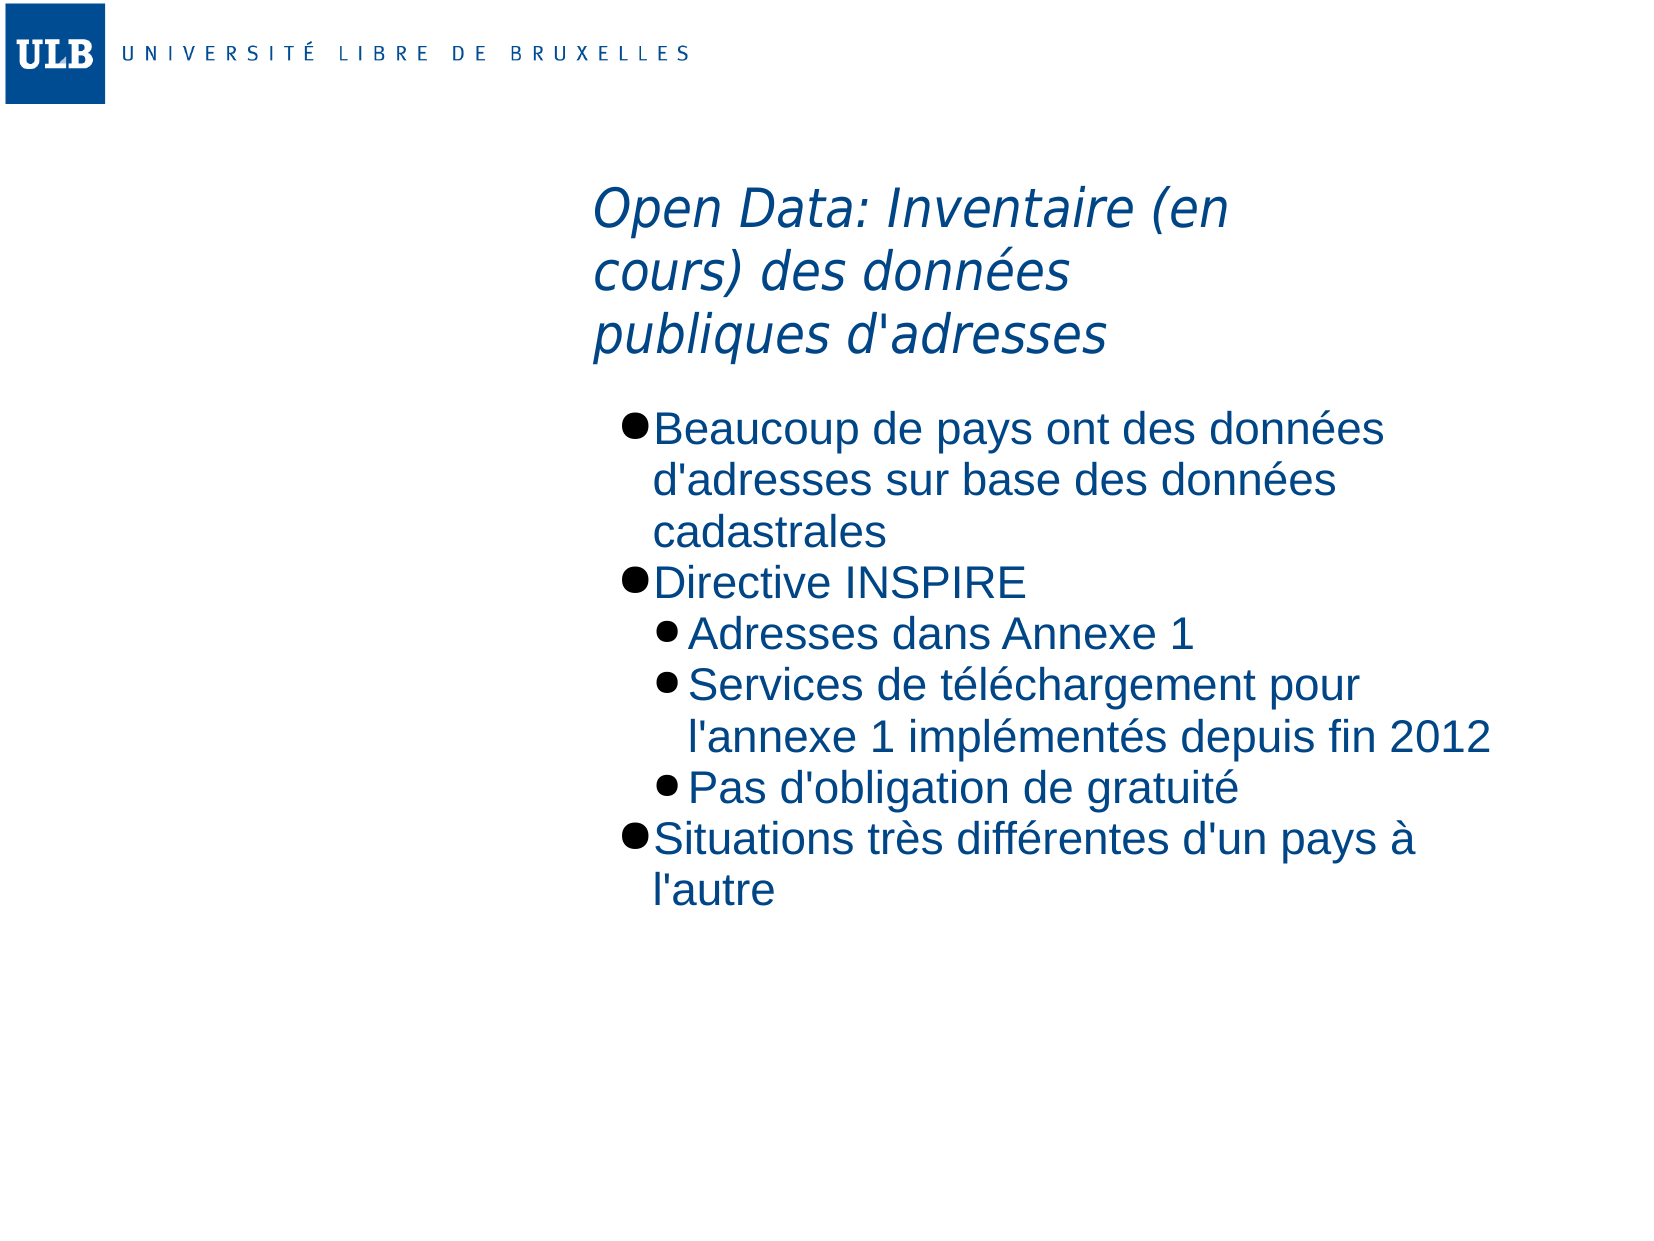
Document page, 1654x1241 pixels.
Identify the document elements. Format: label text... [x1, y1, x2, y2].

text_box Beaucoup de pays ont des données d'adresses sur base des données cadastrales Directive INSPIRE Adresses dans Annexe 1 Services de téléchargement pour l'annexe 1 implémentés depuis fin 2012 Pas d'obligation de gratuité Situations très différentes d'un pays à l'autre [602, 395, 1548, 924]
text_box Open Data: Inventaire (en cours) des données publiques d'adresses [578, 170, 1264, 375]
picture [0, 0, 700, 107]
